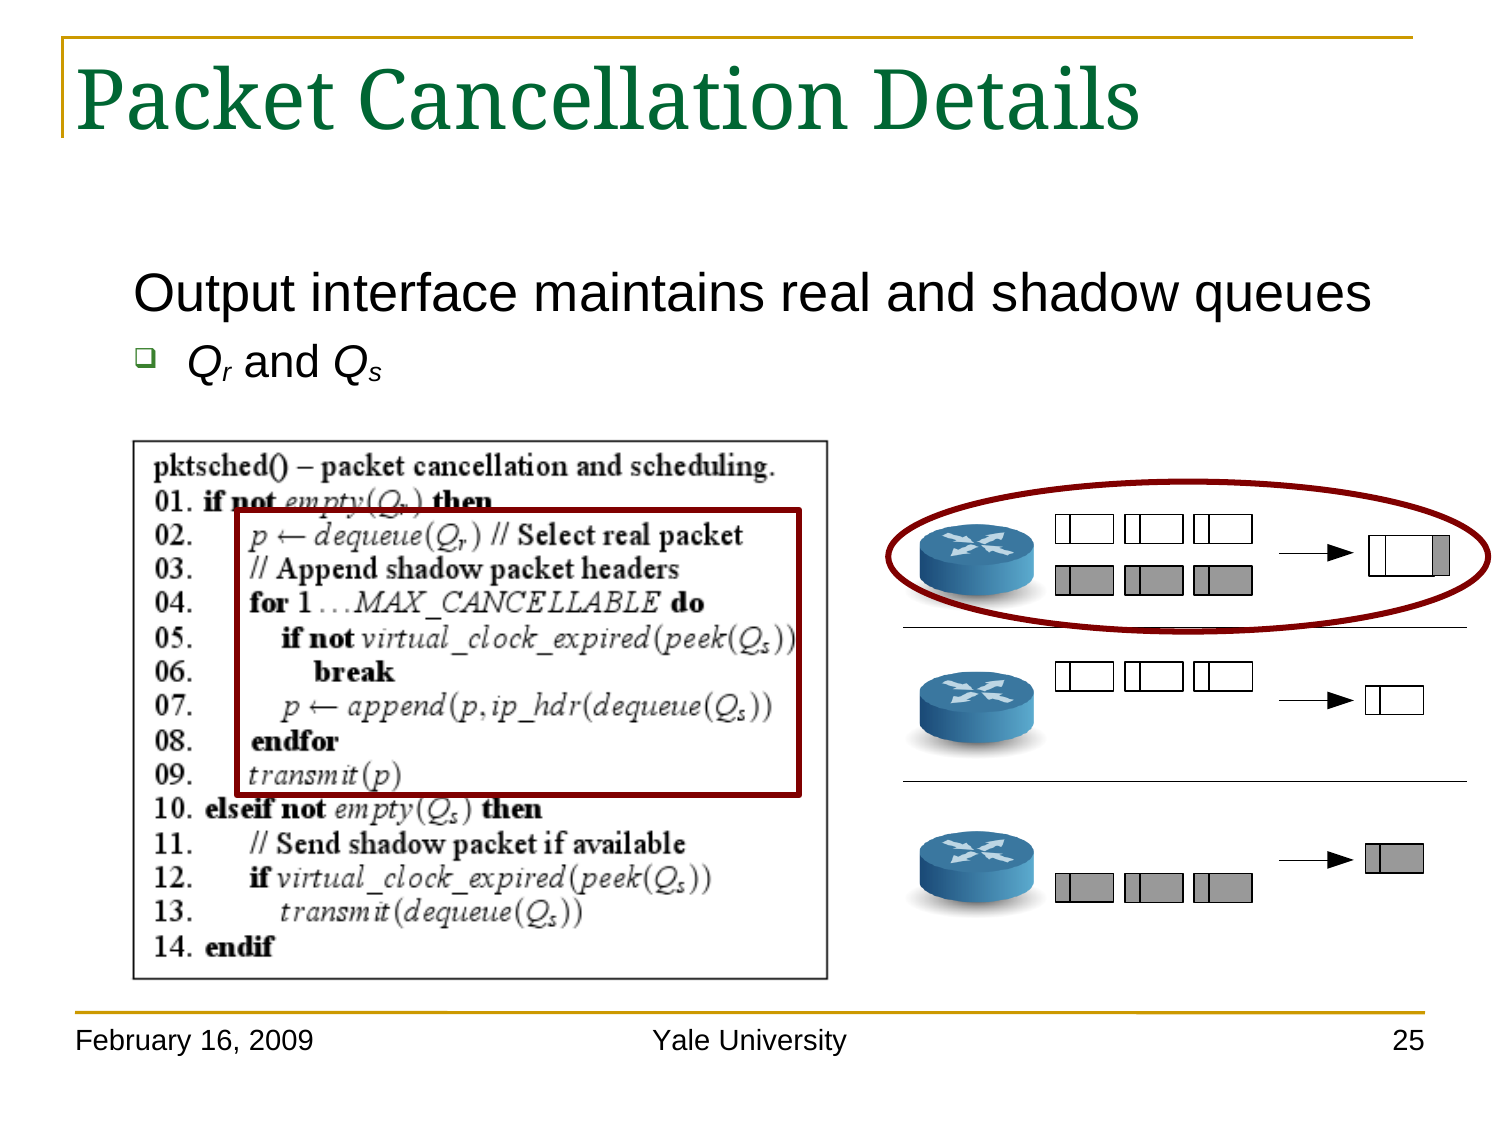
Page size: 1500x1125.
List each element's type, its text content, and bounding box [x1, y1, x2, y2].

title Packet Cancellation Details [75, 45, 1425, 151]
picture [126, 430, 839, 989]
list Output interface maintains real and shadow queues Qr and Qs [892, 485, 1425, 628]
list Output interface maintains real and shadow queues Qr and Qs [77, 262, 1425, 1006]
text_box [1425, 535, 1450, 576]
